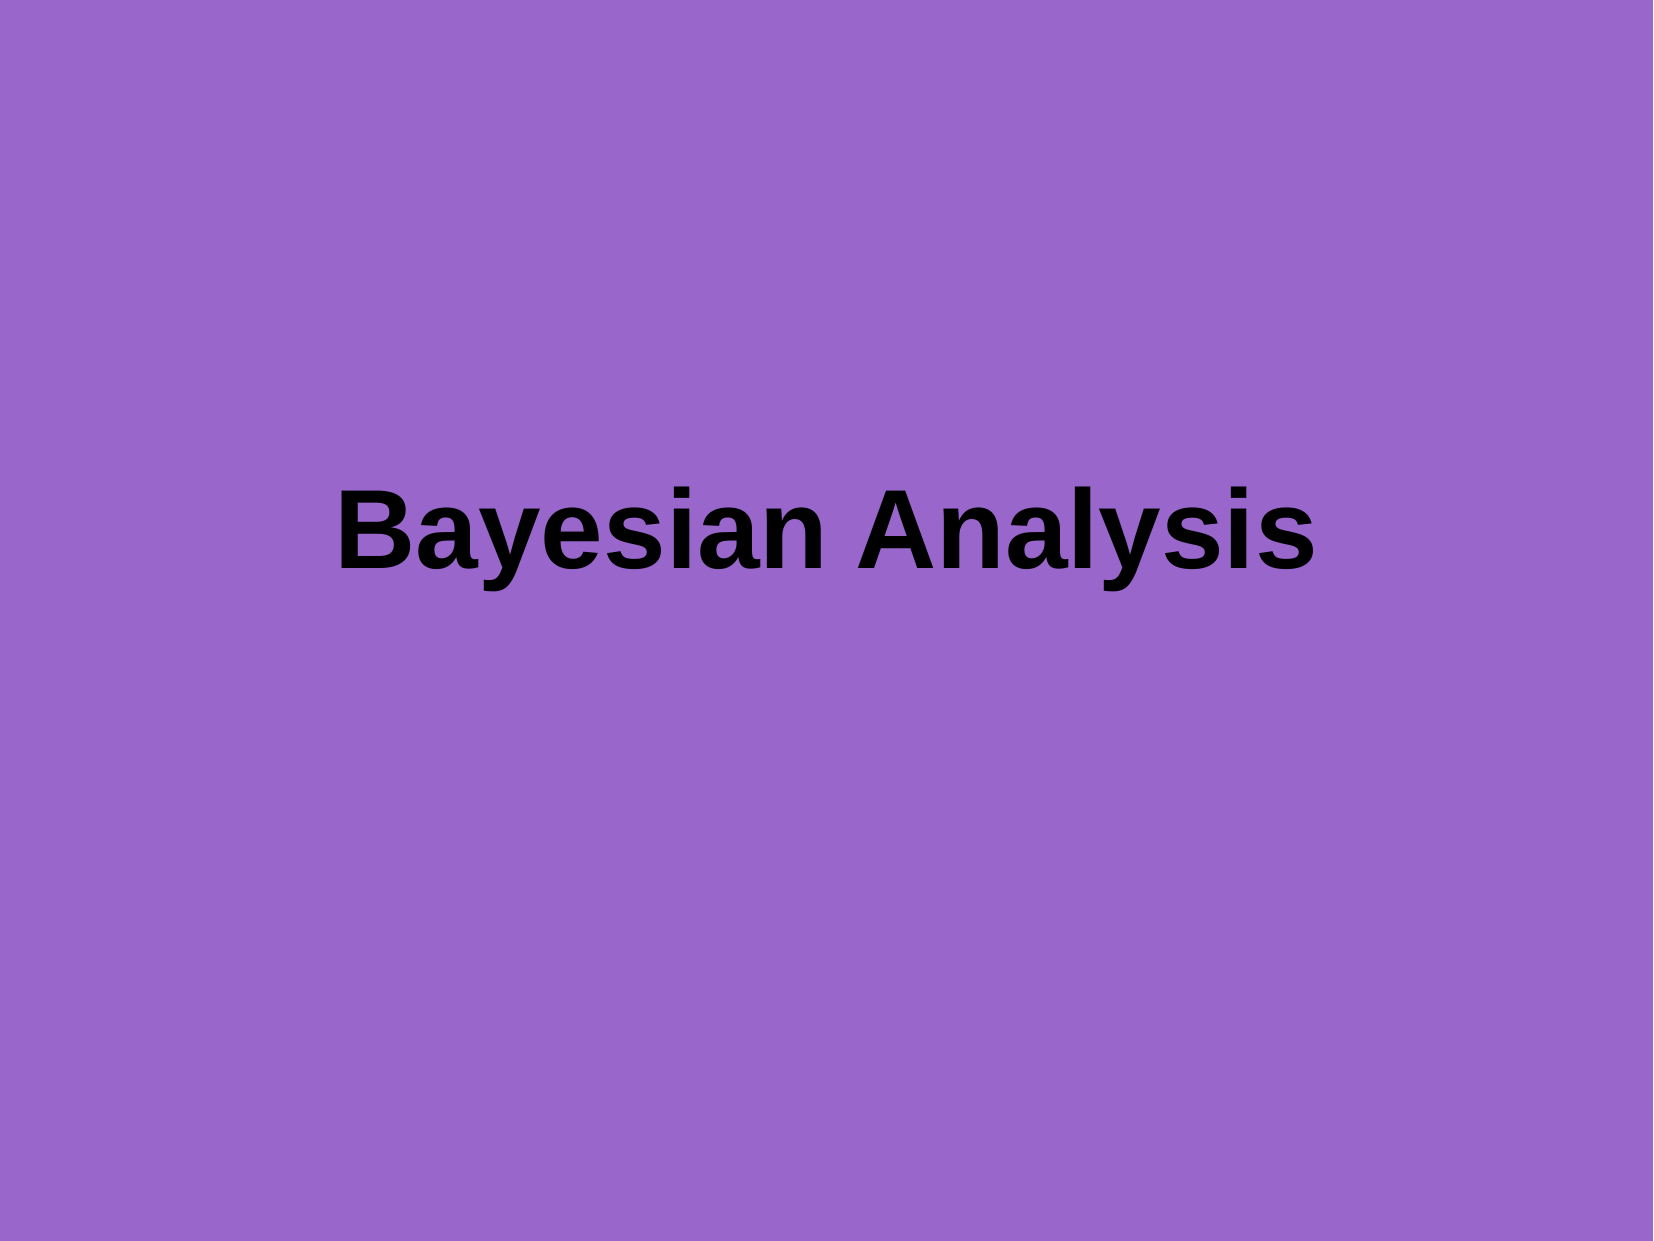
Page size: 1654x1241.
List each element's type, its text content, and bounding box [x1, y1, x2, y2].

subtitle Bayesian Analysis [82, 49, 1571, 1010]
